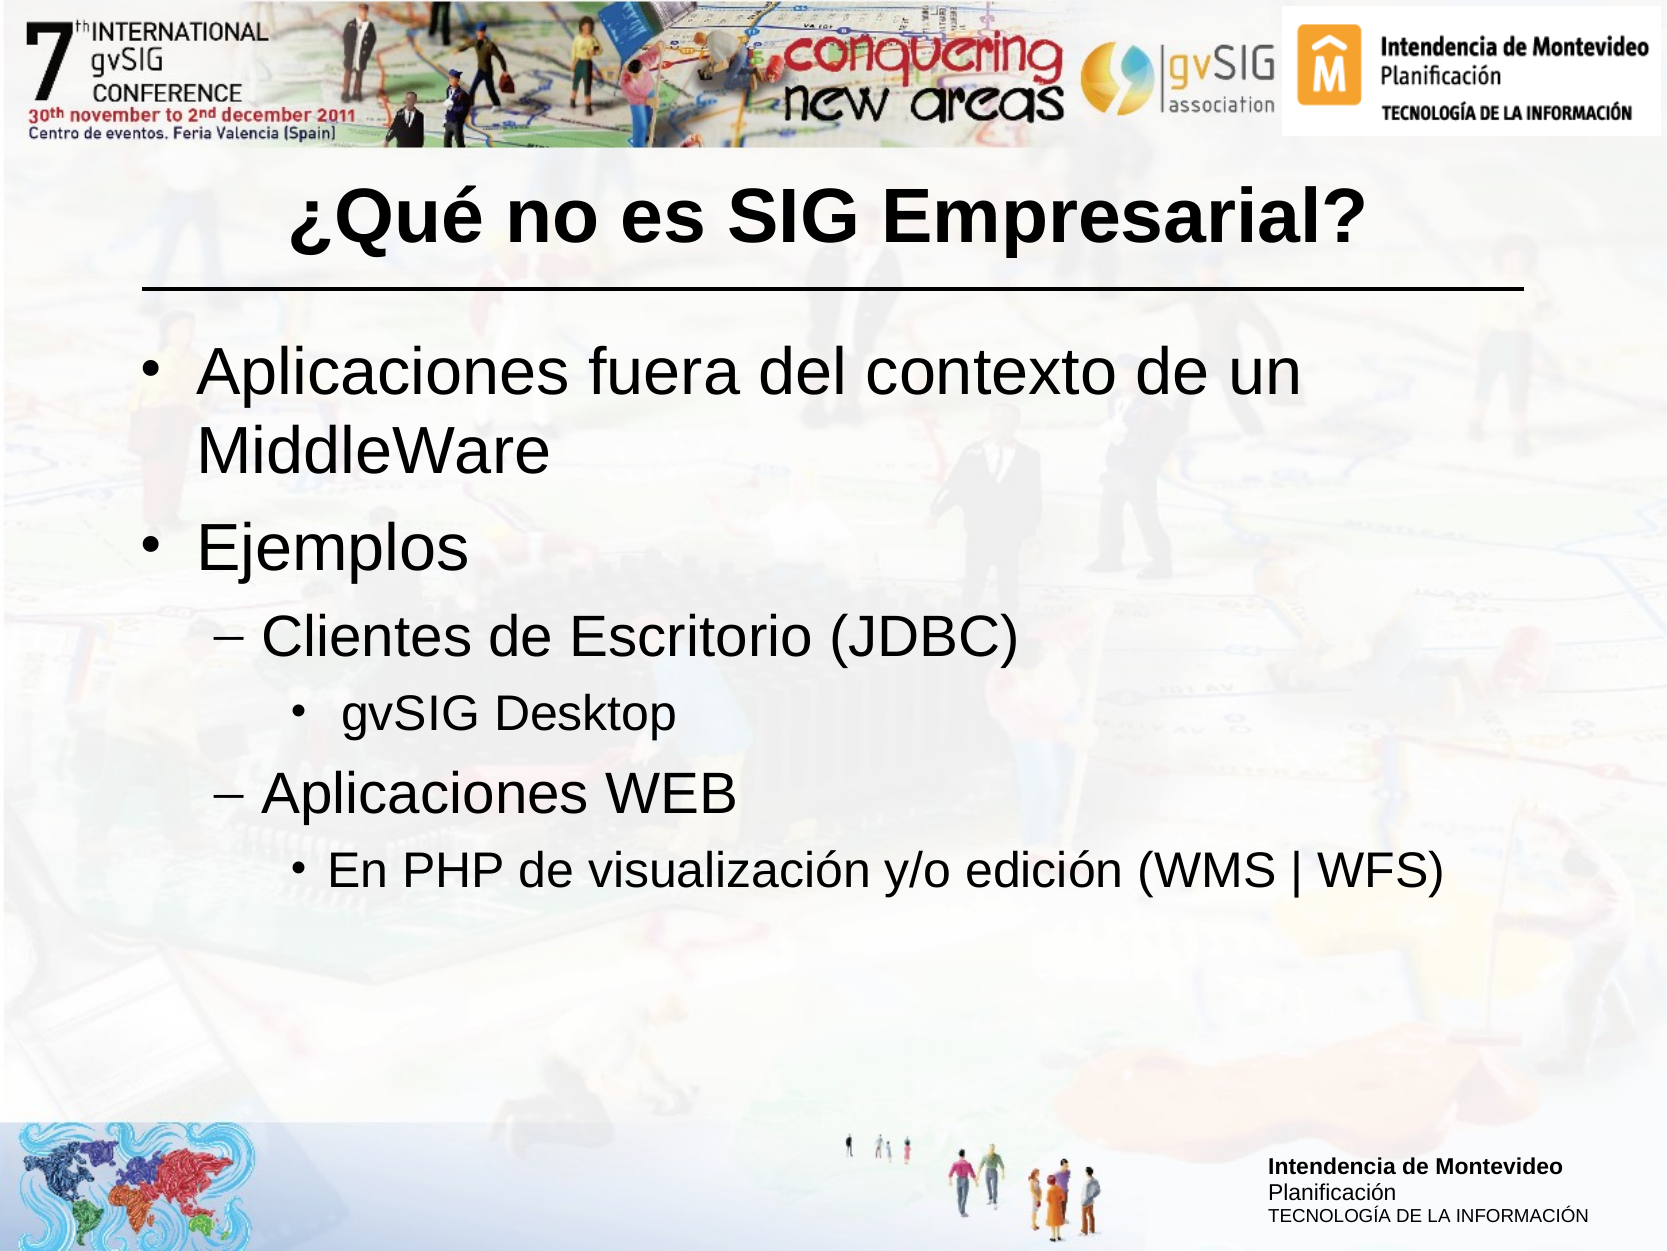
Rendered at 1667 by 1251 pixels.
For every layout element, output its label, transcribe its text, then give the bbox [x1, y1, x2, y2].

list Aplicaciones fuera del contexto de un MiddleWare Ejemplos Clientes de Escritorio (JDBC) gvSIG Desktop Aplicaciones WEB En PHP de visualización y/o edición (WMS | WFS) [125, 319, 1542, 1085]
picture [0, 0, 1667, 1251]
title ¿Qué no es SIG Empresarial? [90, 166, 1567, 265]
